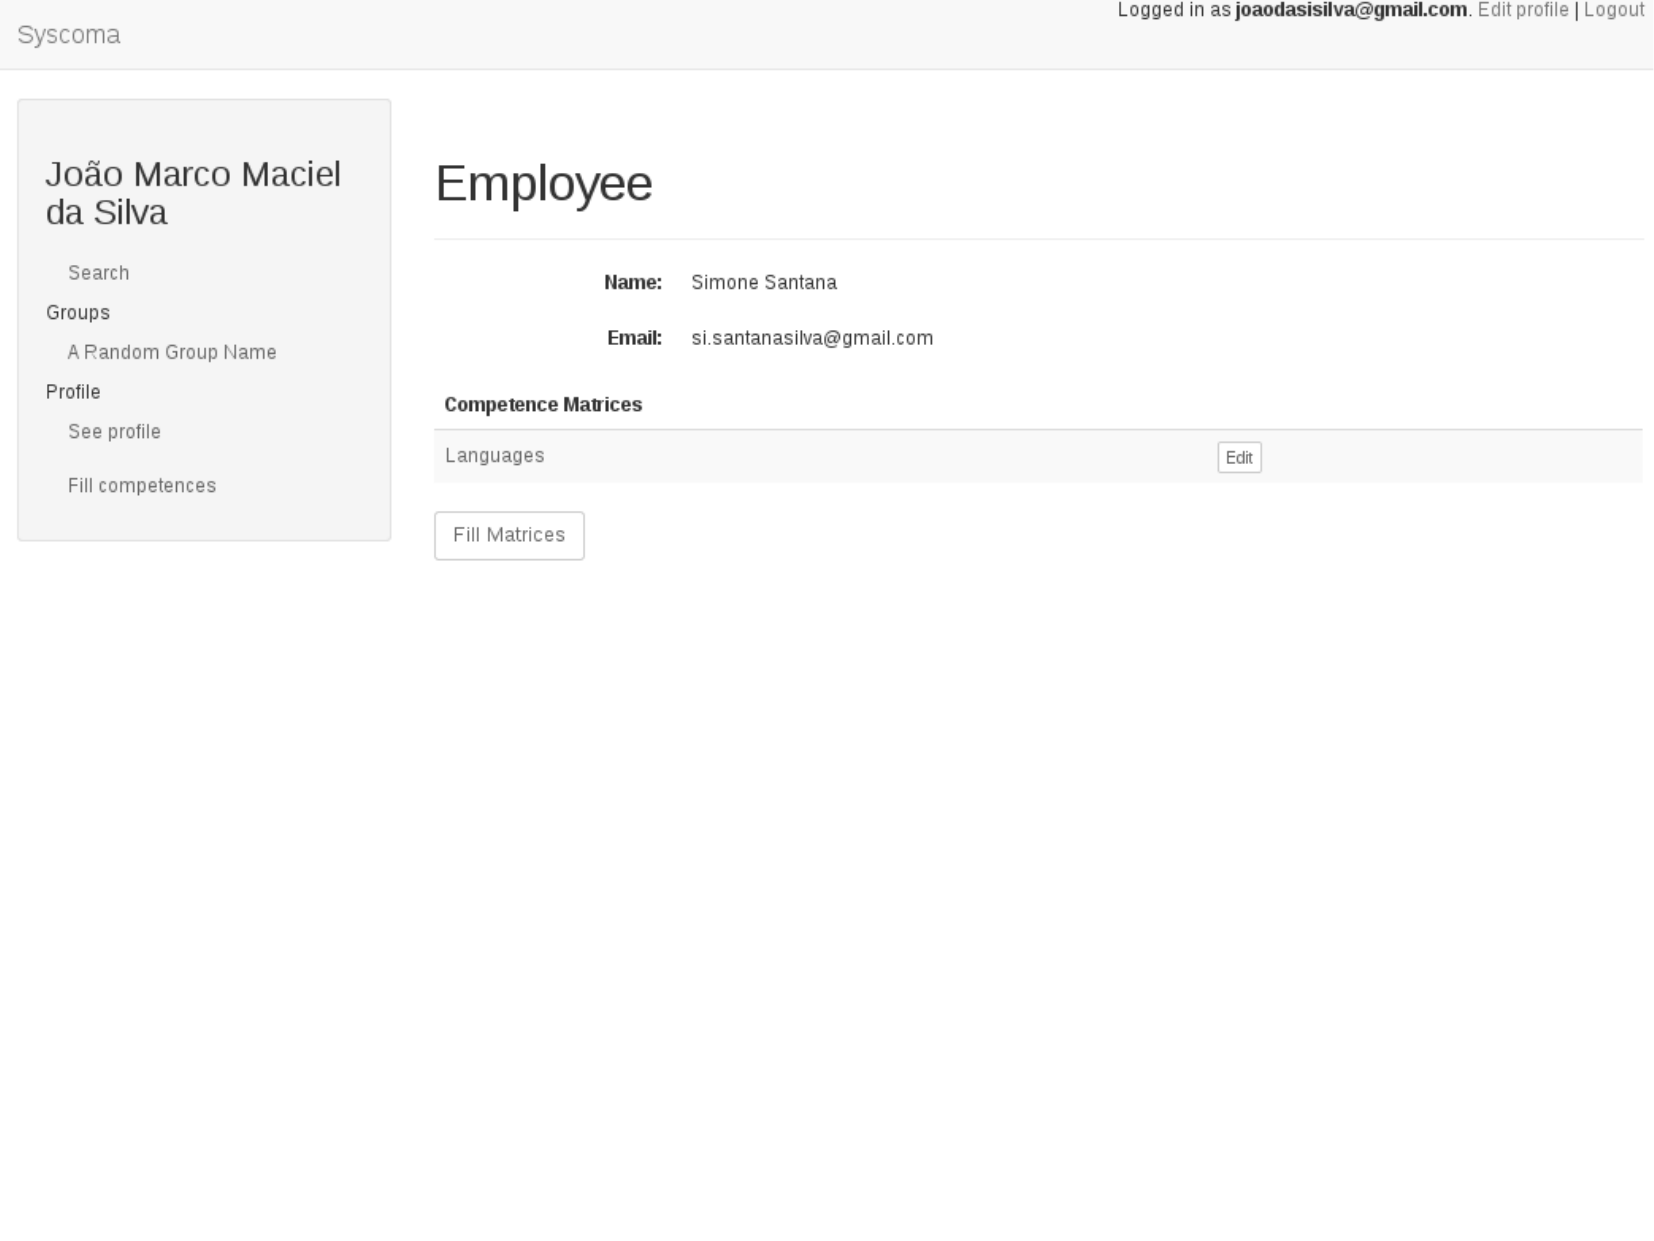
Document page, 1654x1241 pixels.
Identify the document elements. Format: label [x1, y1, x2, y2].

picture [0, 0, 1654, 583]
